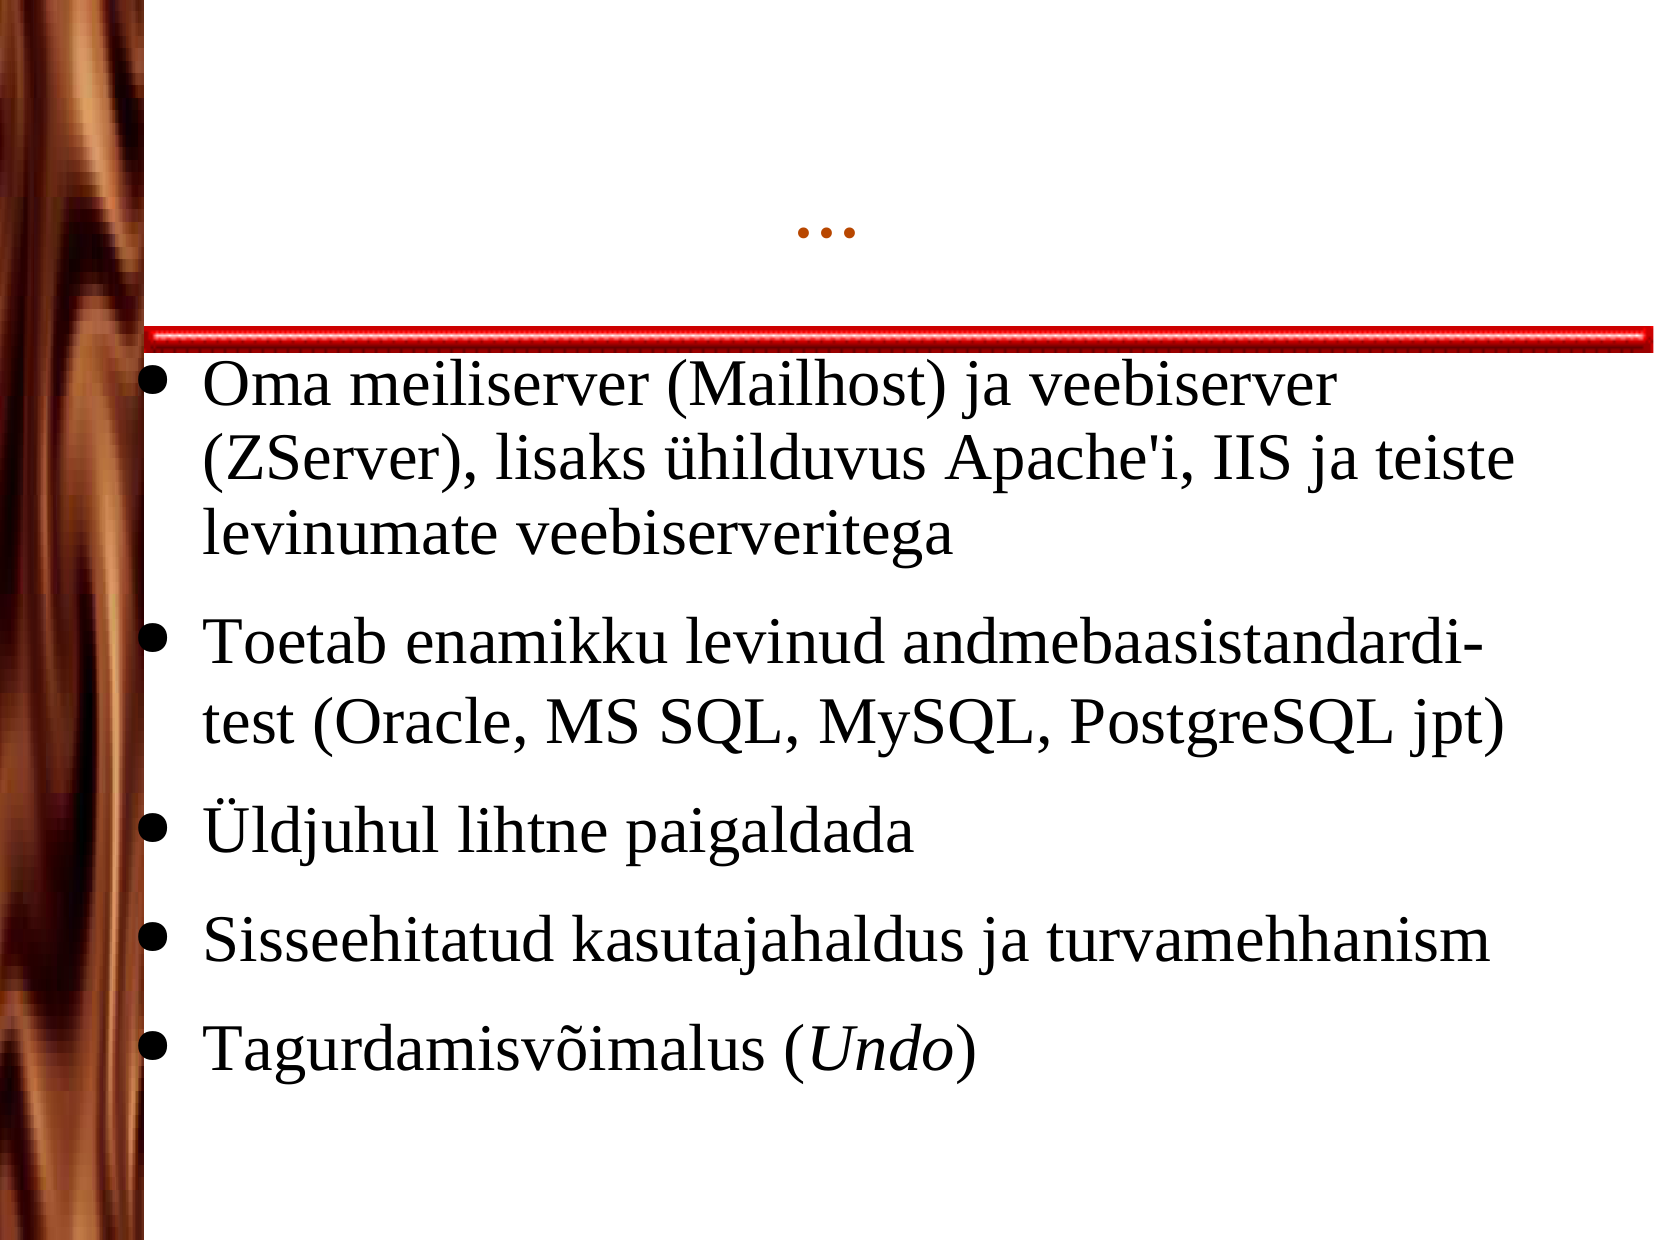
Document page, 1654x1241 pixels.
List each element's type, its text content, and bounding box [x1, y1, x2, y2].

list Oma meiliserver (Mailhost) ja veebiserver (ZServer), lisaks ühilduvus Apache'i, IIS ja teiste levinumate veebiserveritega Toetab enamikku levinud andmebaasistandardi-test (Oracle, MS SQL, MySQL, PostgreSQL jpt) Üldjuhul lihtne paigaldada Sisseehitatud kasutajahaldus ja turvamehhanism Tagurdamisvõimalus (Undo) [121, 344, 1533, 1170]
title ... [121, 100, 1533, 312]
picture [0, 0, 1654, 1240]
